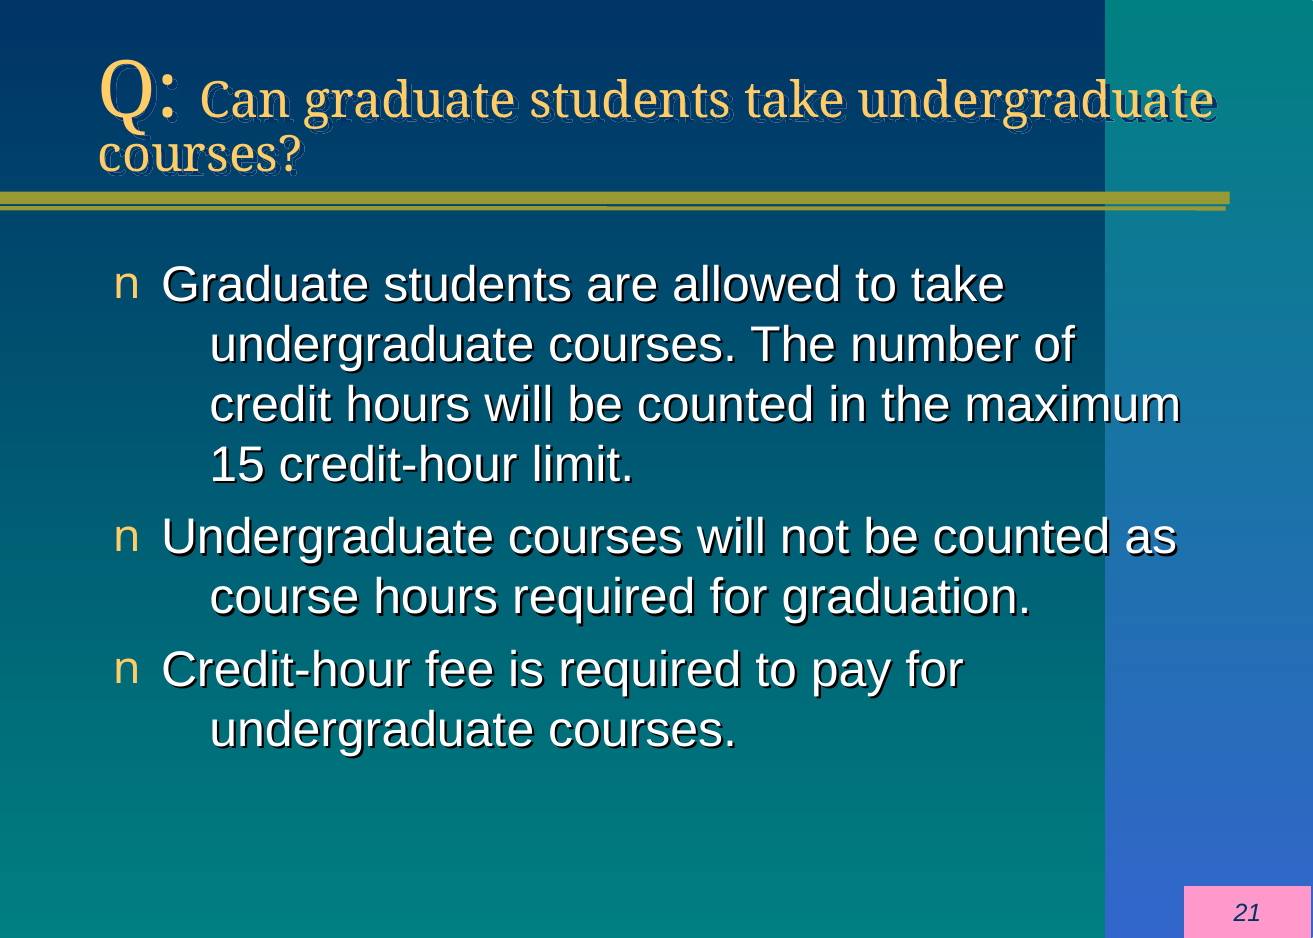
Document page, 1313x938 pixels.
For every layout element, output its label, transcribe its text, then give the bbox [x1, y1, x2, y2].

title Q: Can graduate students take undergraduate courses? [84, 36, 1280, 188]
list Graduate students are allowed to take undergraduate courses. The number of credit hours will be counted in the maximum 15 credit-hour limit. Undergraduate courses will not be counted as course hours required for graduation. Credit-hour fee is required to pay for undergraduate courses. [99, 244, 1201, 844]
text_box 21 [1185, 887, 1310, 937]
text_box [1105, 0, 1313, 938]
